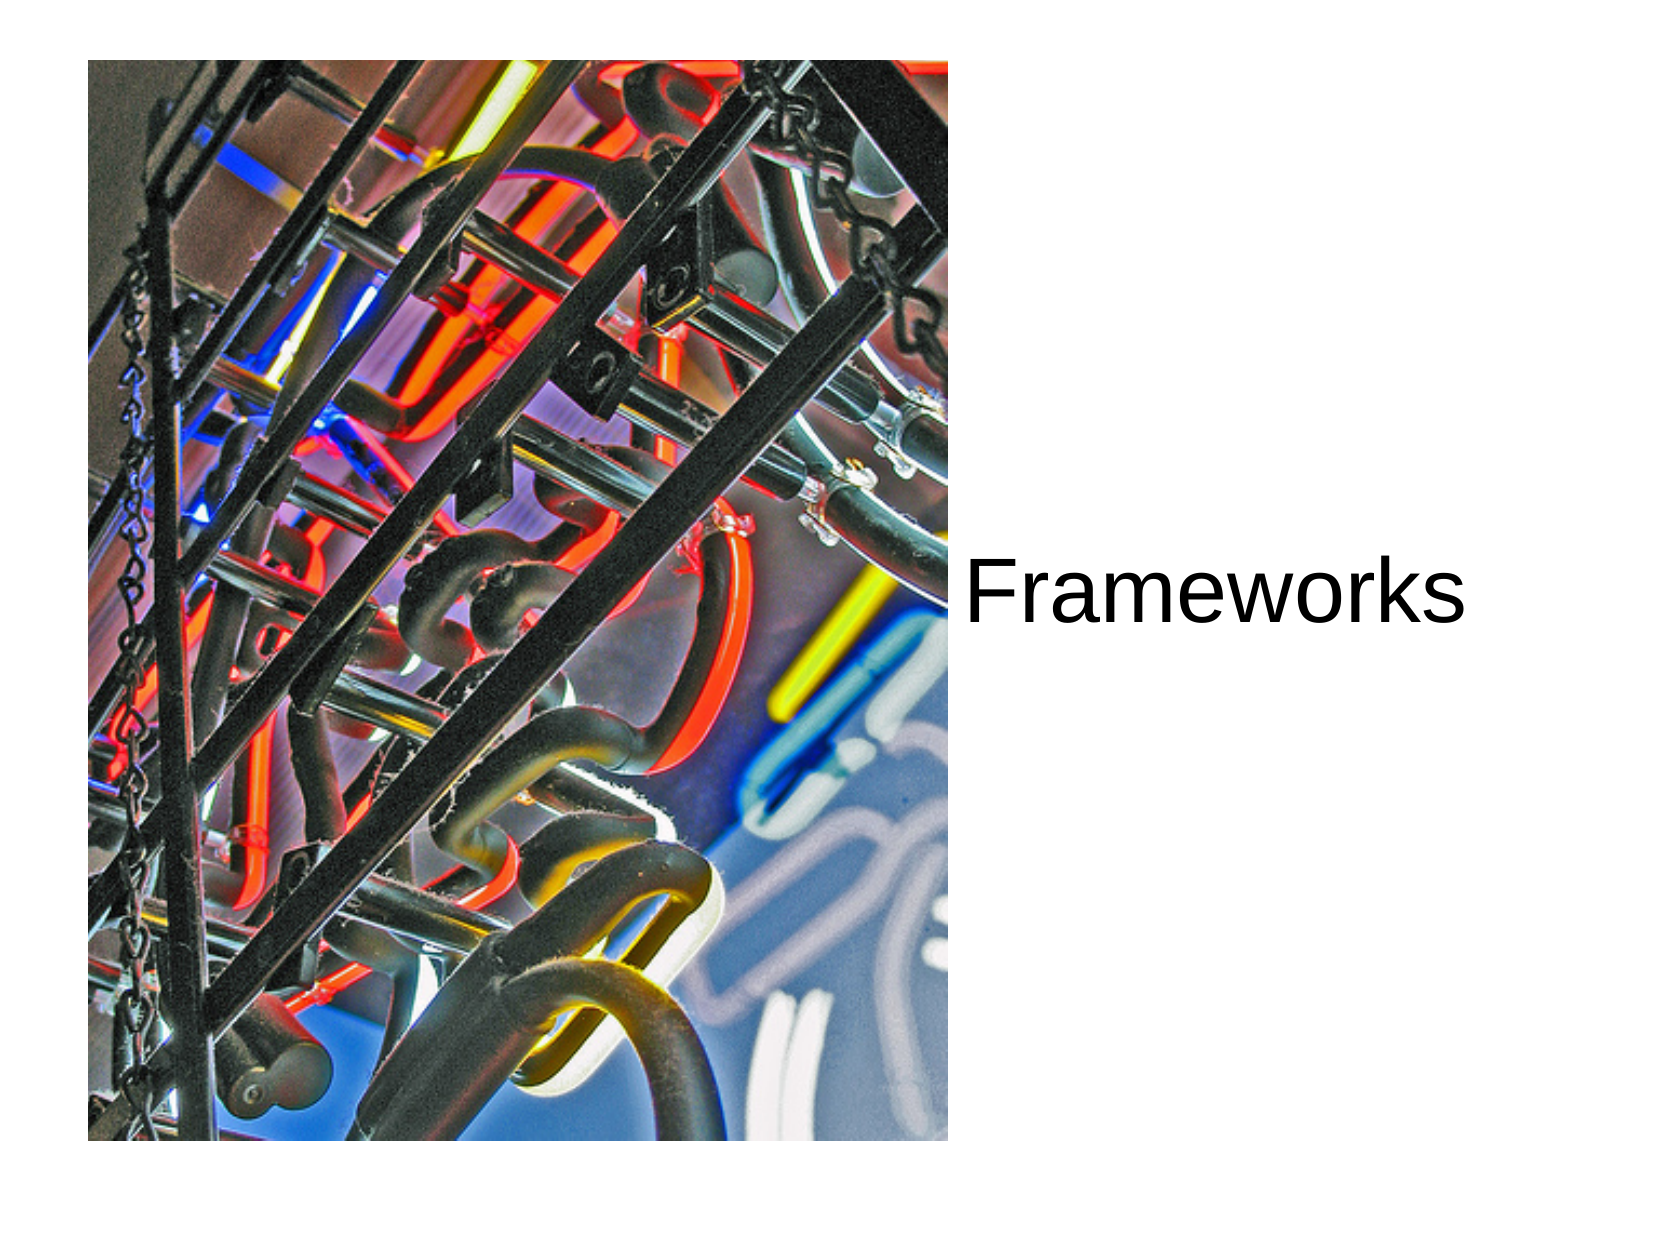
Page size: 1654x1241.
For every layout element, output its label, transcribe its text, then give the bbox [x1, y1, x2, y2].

picture [88, 60, 948, 1141]
title Frameworks [825, 56, 1571, 1126]
